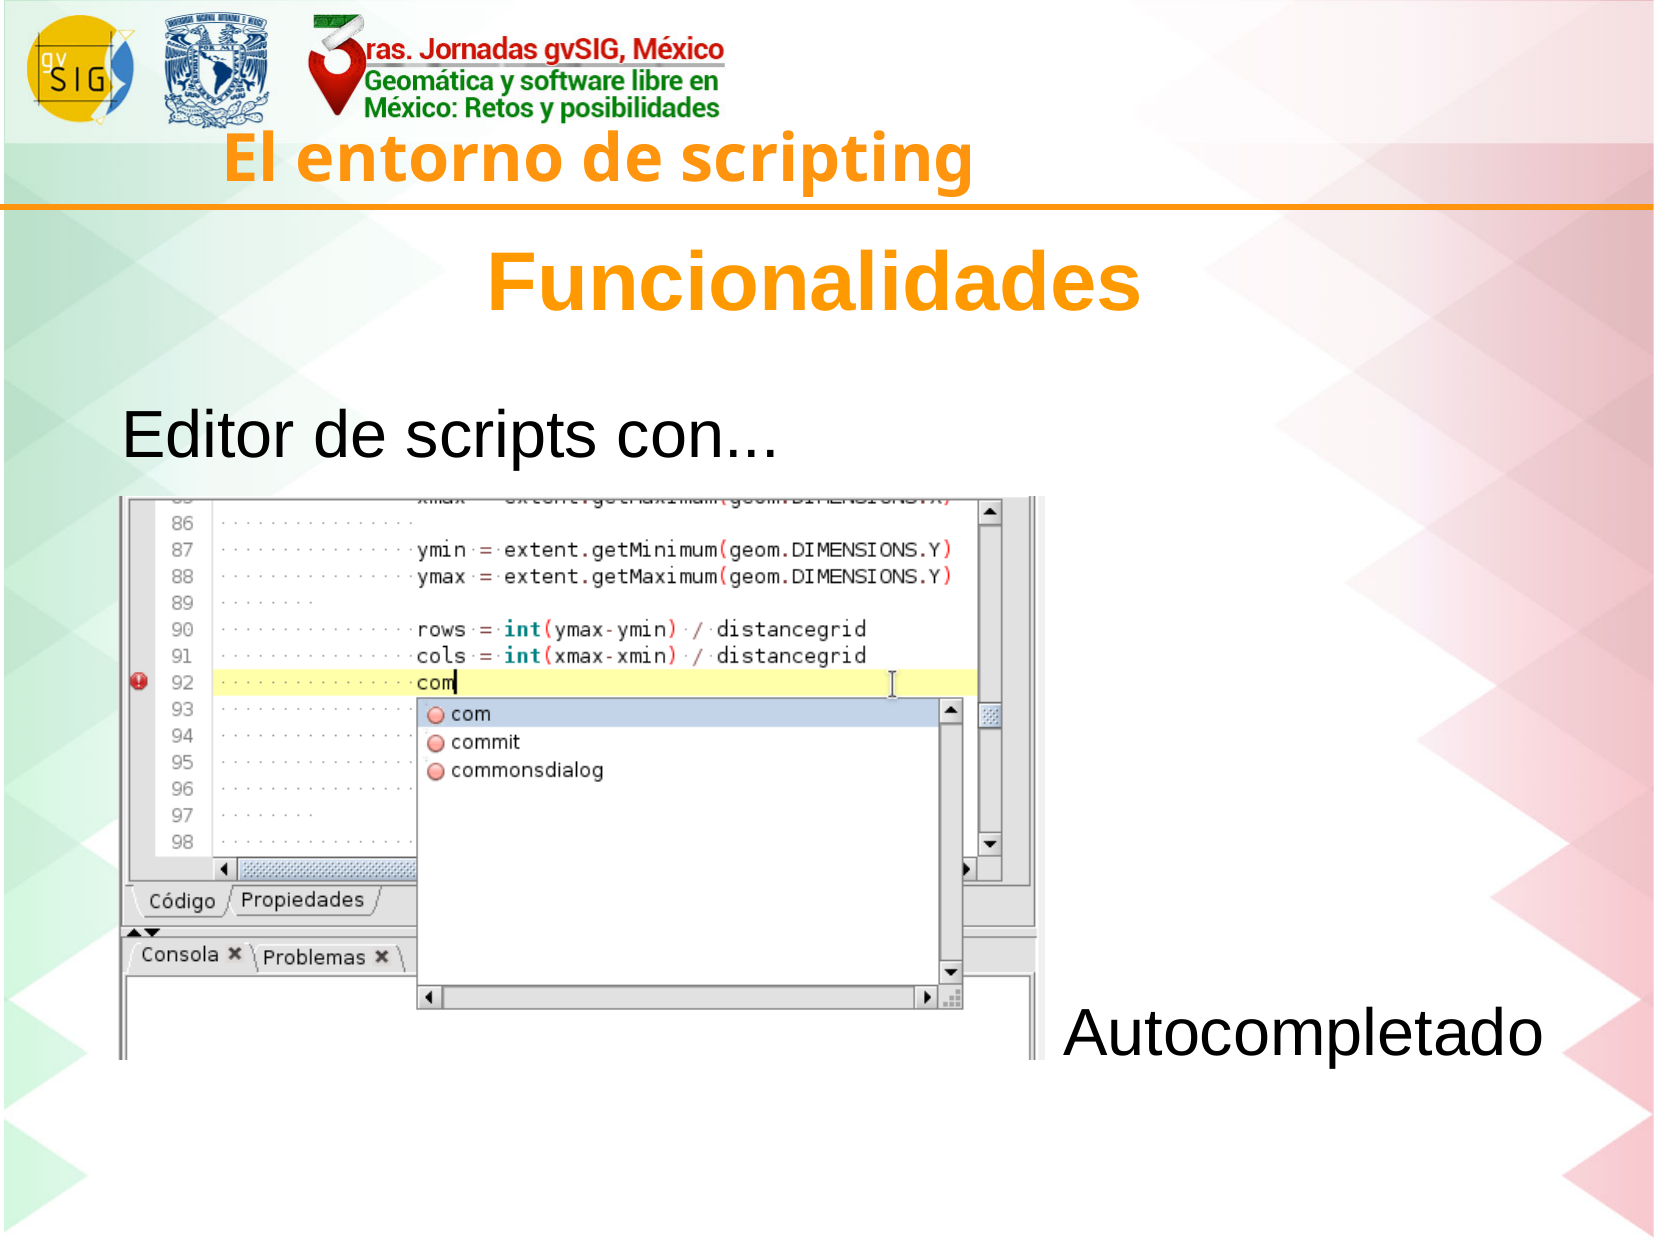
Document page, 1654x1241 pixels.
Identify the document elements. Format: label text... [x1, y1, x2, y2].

text_box Funcionalidades [23, 228, 1607, 337]
text_box Editor de scripts con... Autocompletado [106, 389, 1560, 1078]
title El entorno de scripting [0, 0, 1654, 207]
picture [4, 210, 1654, 1240]
